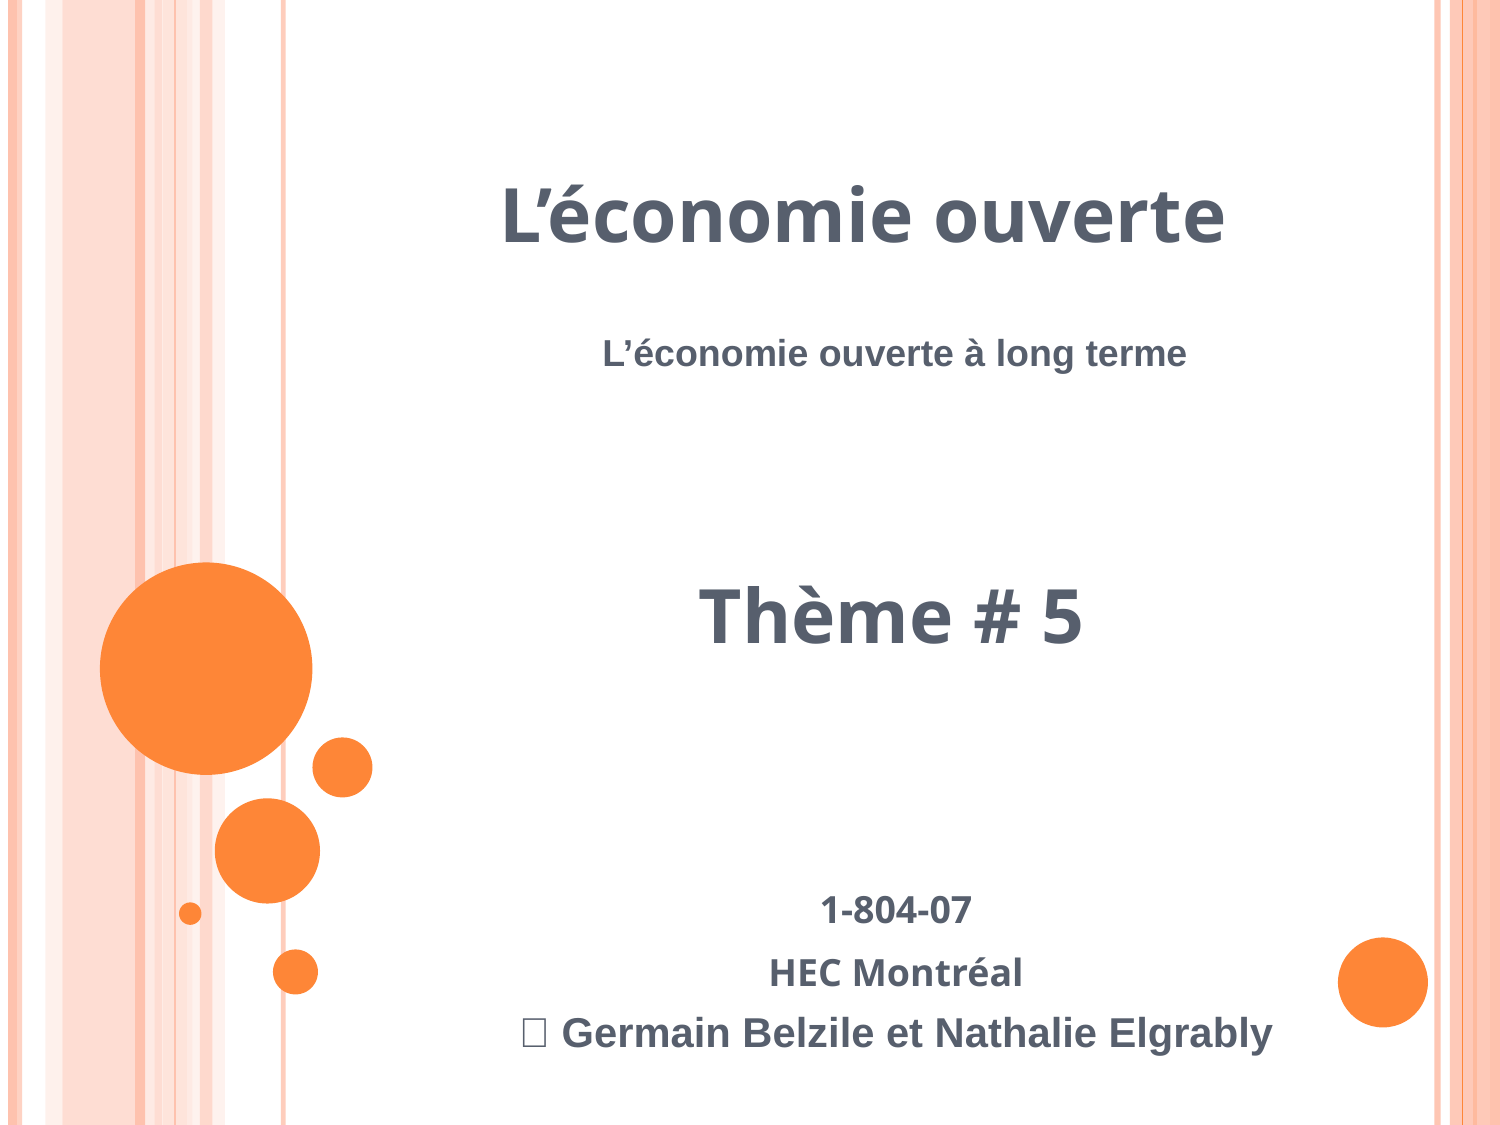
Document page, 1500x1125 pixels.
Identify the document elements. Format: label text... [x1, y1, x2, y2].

text_box 1-804-07 HEC Montréal  Germain Belzile et Nathalie Elgrably [421, 875, 1372, 1114]
title L’économie ouverte [484, 84, 1446, 273]
text_box Thème # 5 [684, 561, 1100, 666]
subtitle L’économie ouverte à long terme [587, 293, 1257, 382]
